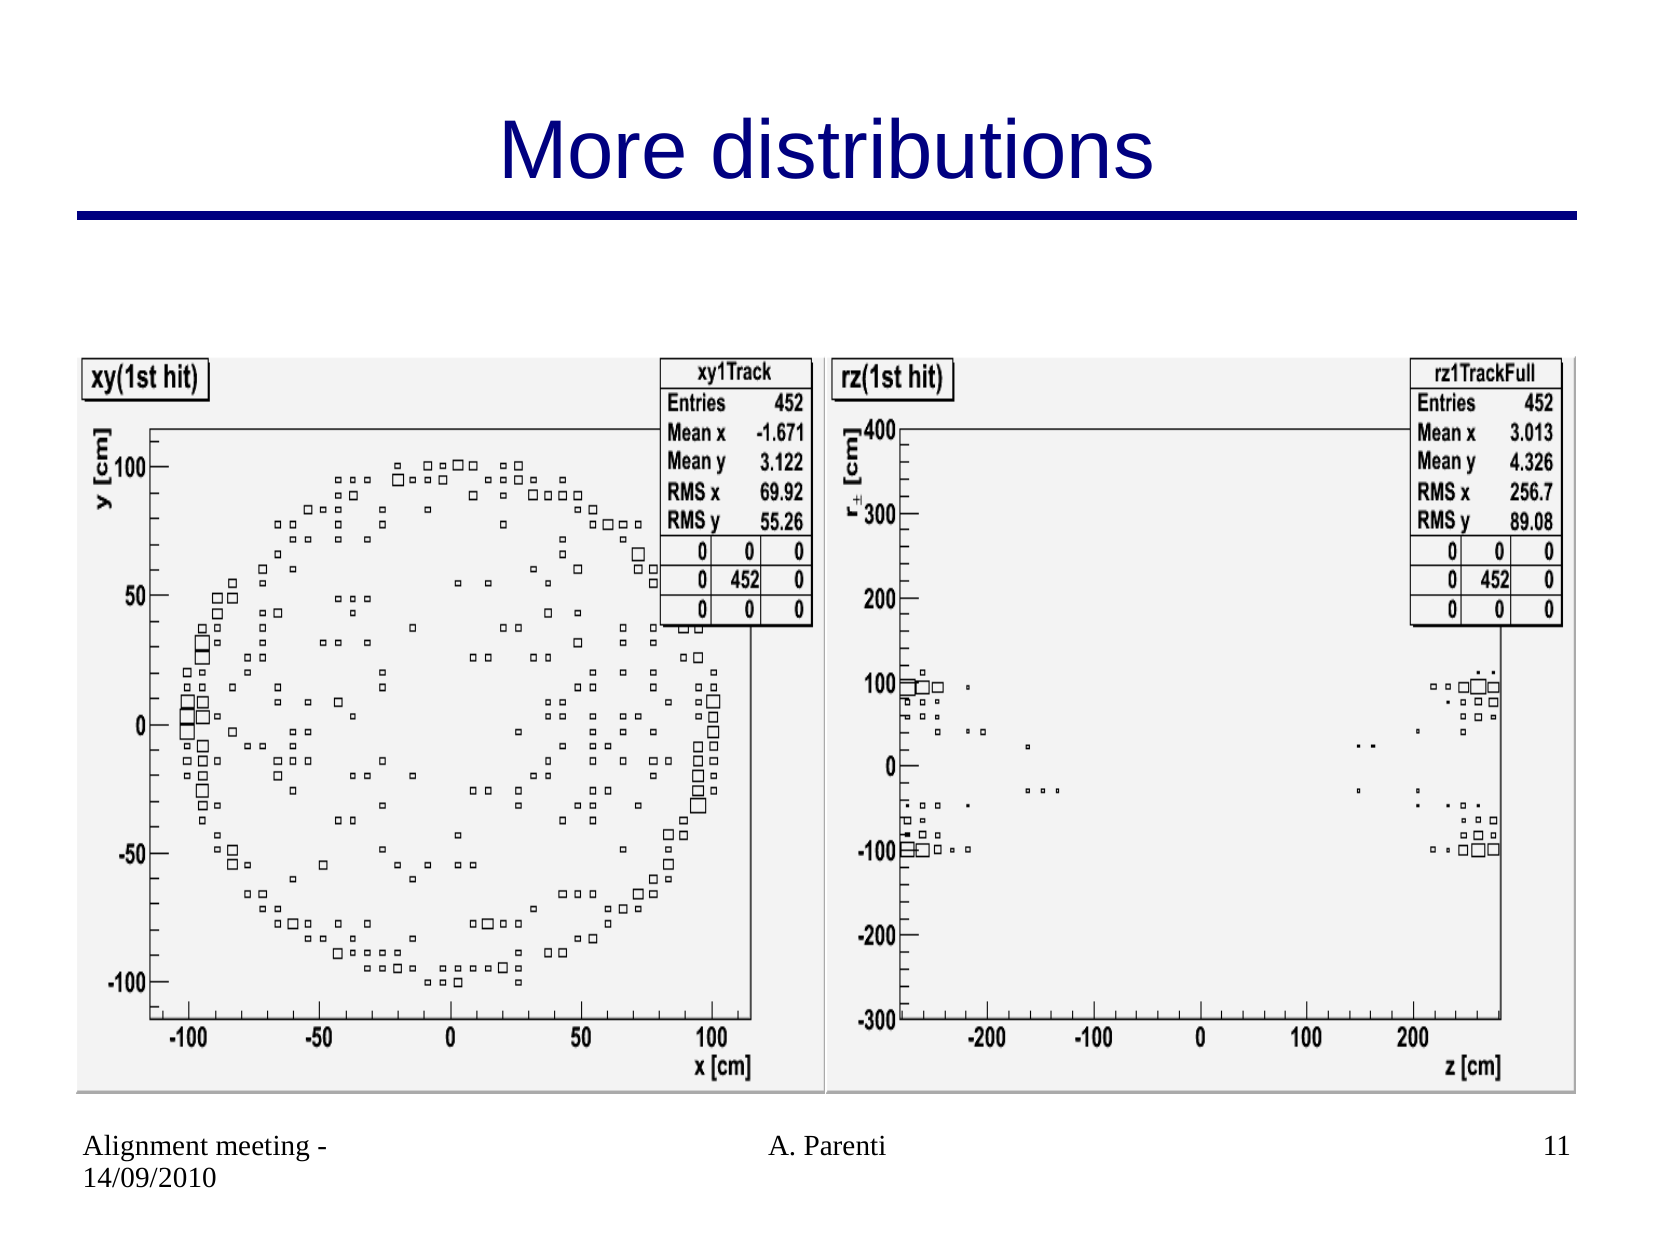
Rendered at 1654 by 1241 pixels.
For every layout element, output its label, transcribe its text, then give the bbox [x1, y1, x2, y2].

title More distributions [82, 82, 1571, 218]
picture [75, 355, 1576, 1094]
